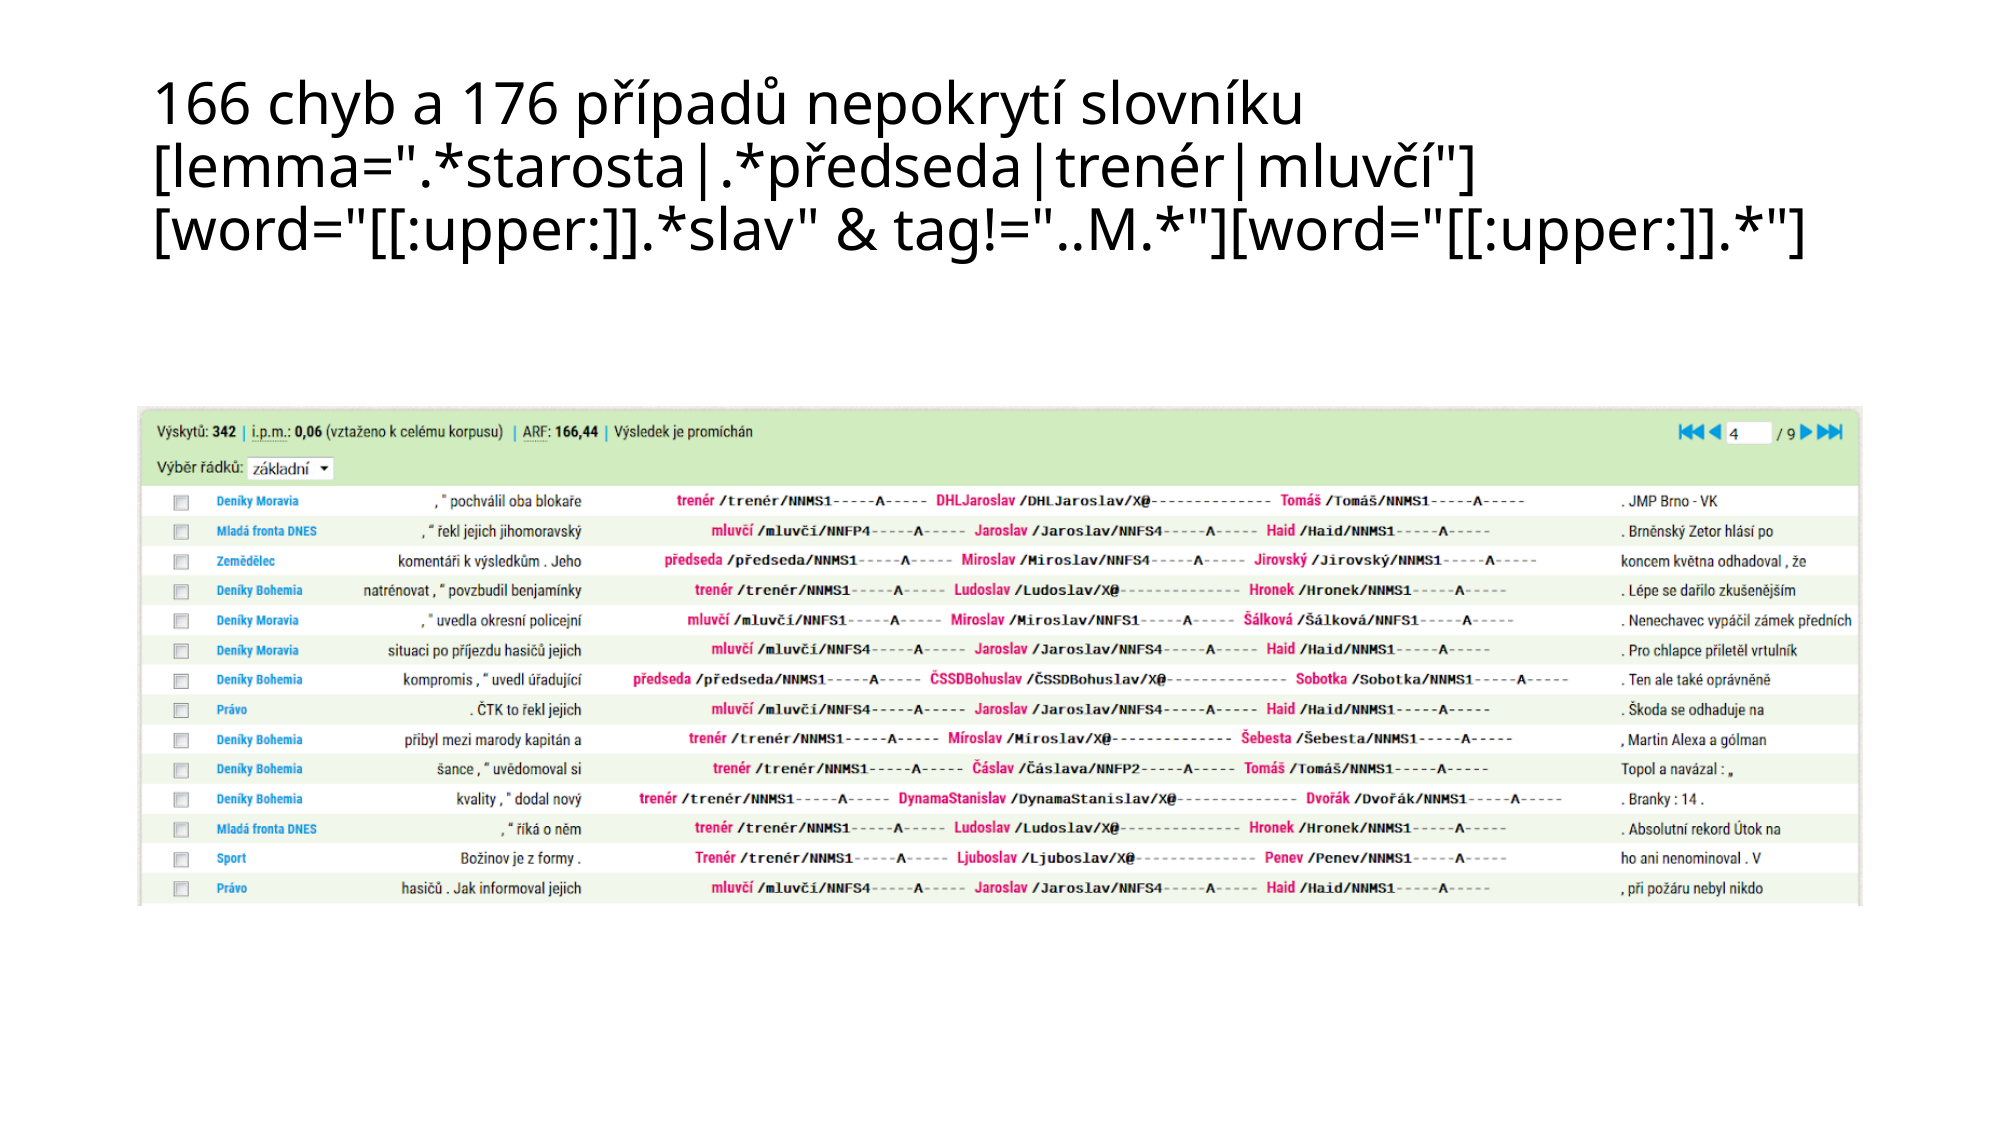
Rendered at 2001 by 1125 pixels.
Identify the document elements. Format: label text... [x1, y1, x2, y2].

title 166 chyb a 176 případů nepokrytí slovníku [lemma=".*starosta|.*předseda|trenér|mluvčí"][word="[[:upper:]].*slav" & tag!="..M.*"][word="[[:upper:]].*"] [137, 59, 1863, 278]
picture [137, 406, 1863, 906]
